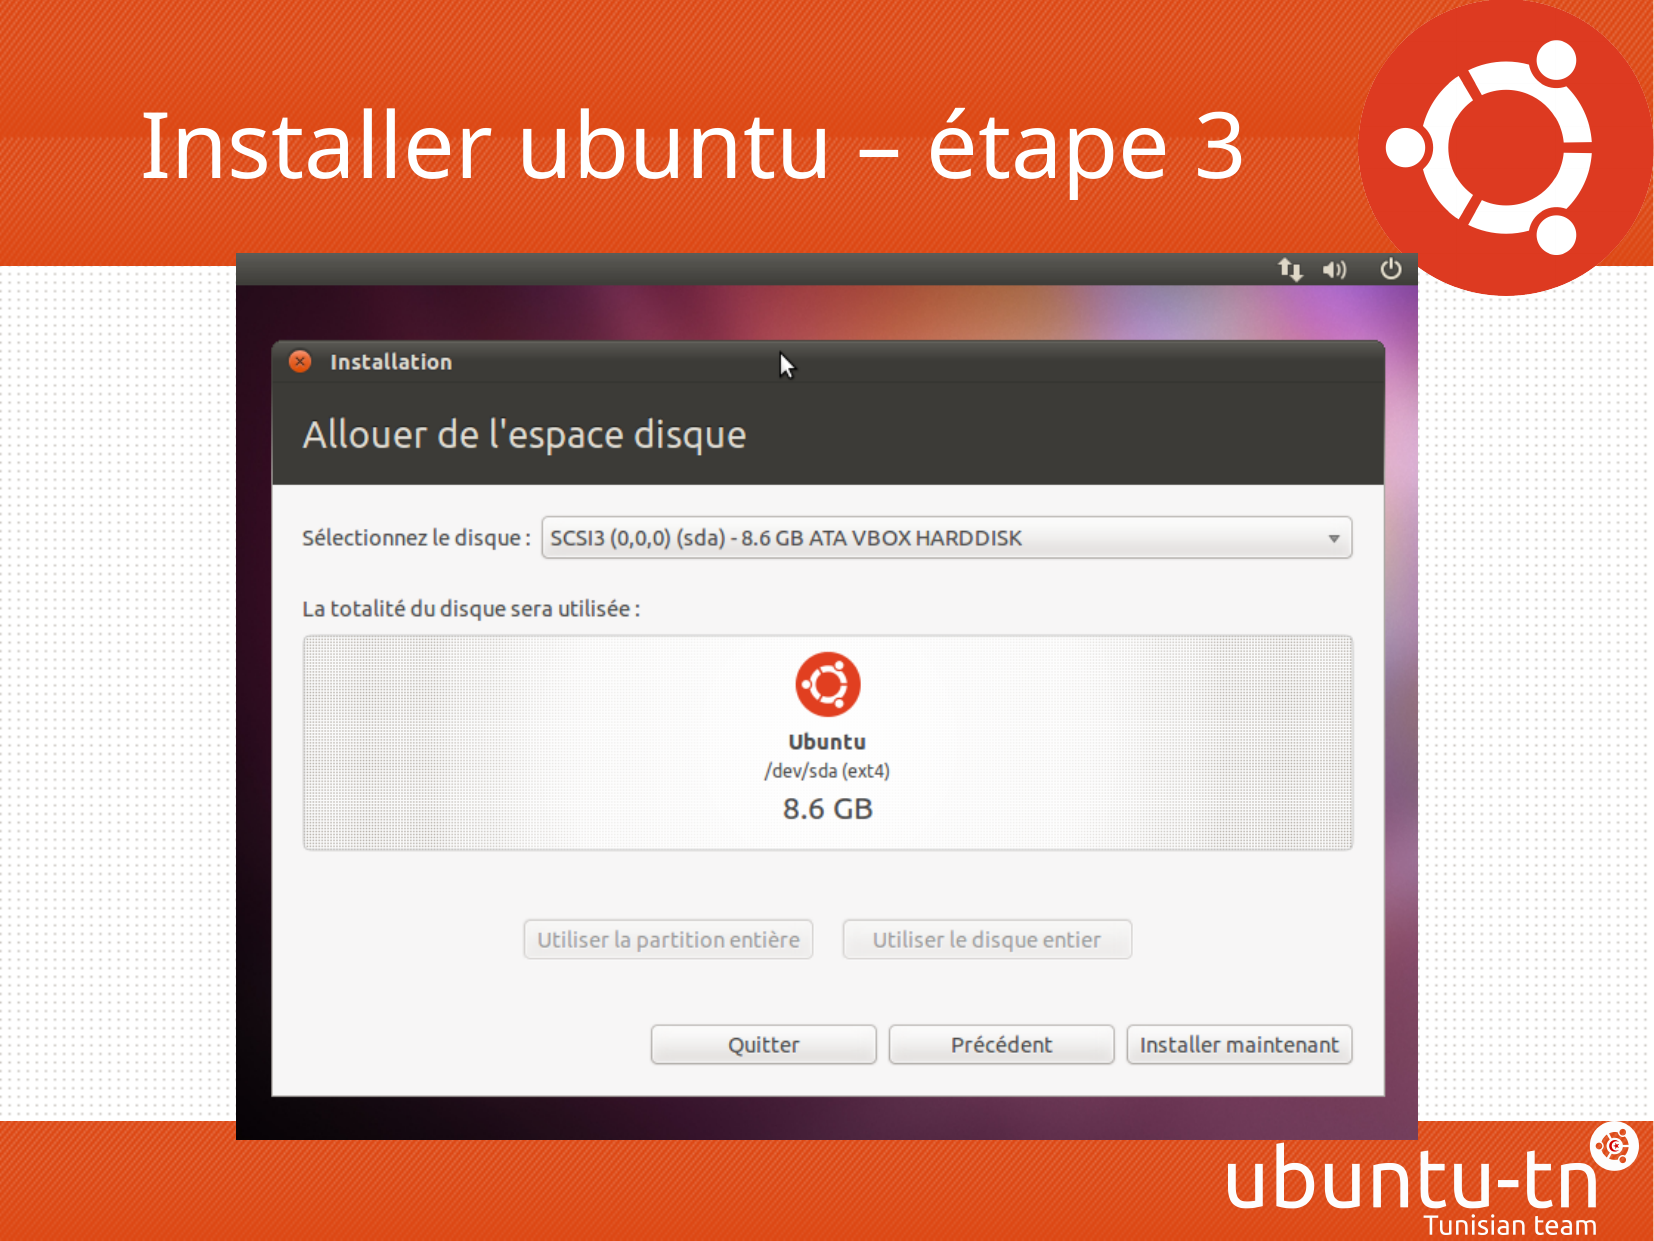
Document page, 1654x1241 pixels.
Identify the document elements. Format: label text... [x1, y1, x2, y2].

picture [0, 0, 1654, 1241]
title Installer ubuntu – étape 3 [29, 36, 1359, 250]
